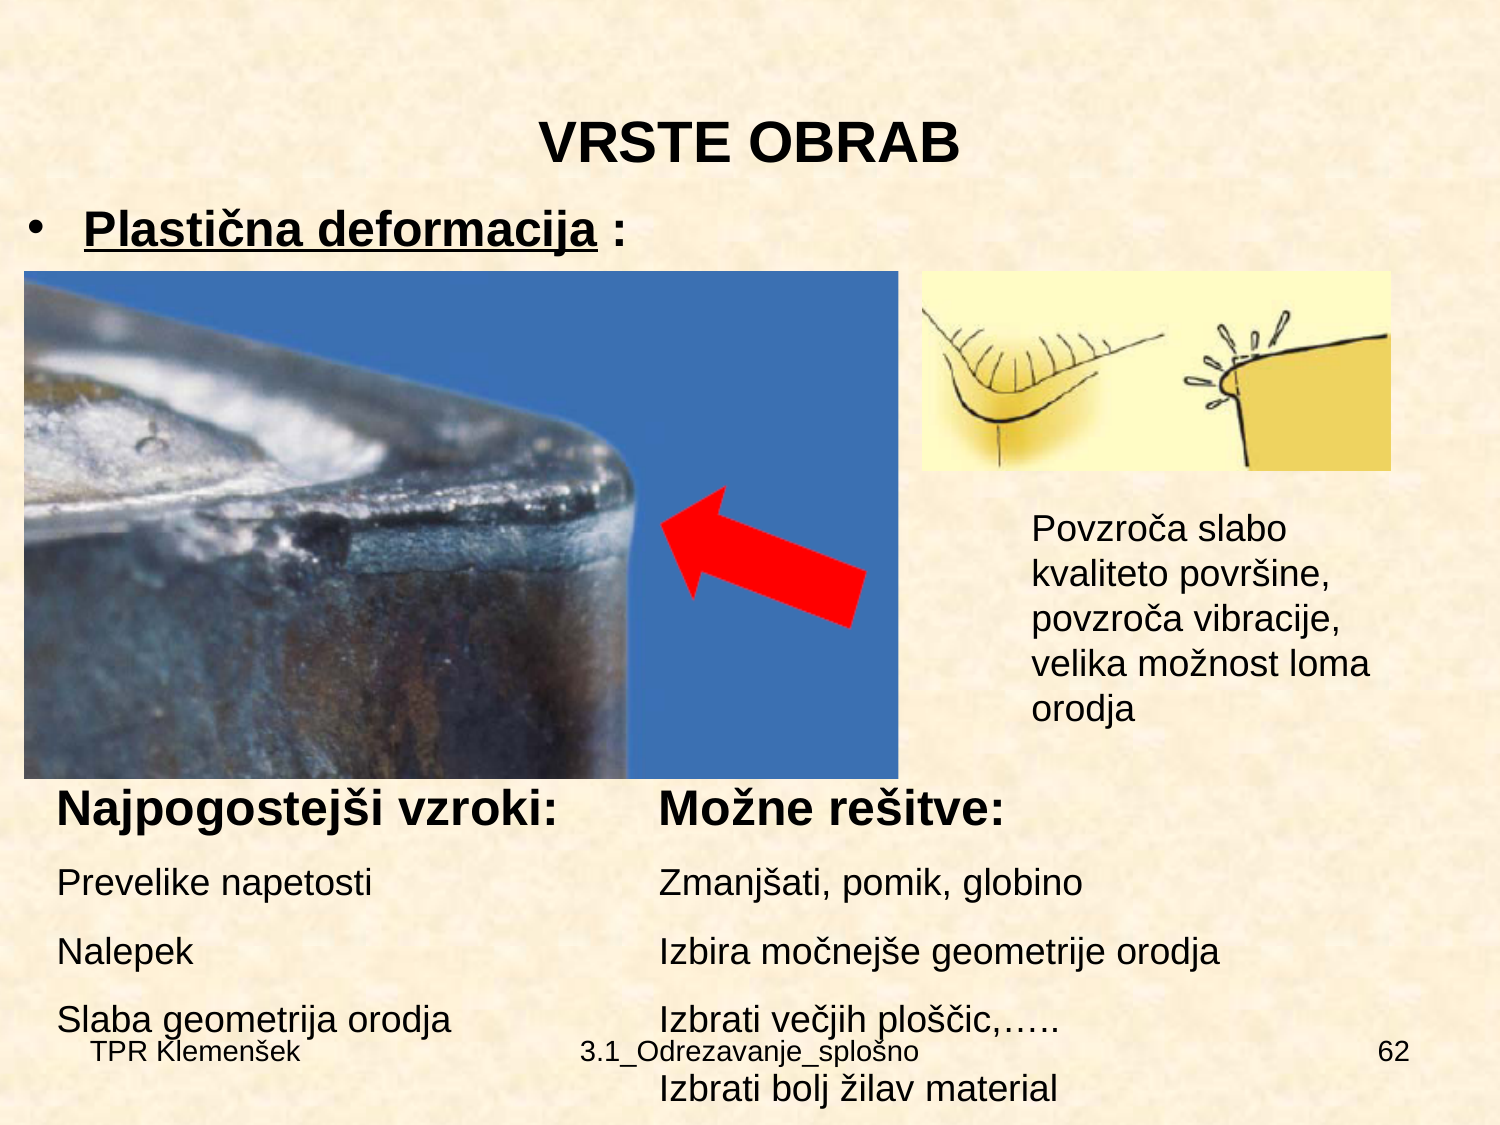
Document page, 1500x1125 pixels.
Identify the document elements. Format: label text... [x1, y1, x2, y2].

text_box Povzroča slabo kvaliteto površine, povzroča vibracije, velika možnost loma orodja [1016, 495, 1395, 737]
text_box Najpogostejši vzroki: Prevelike napetosti Nalepek Slaba geometrija orodja [41, 779, 621, 1048]
picture [0, 0, 1500, 1125]
text_box 3.1_Odrezavanje_splošno [512, 1024, 988, 1103]
text_box Možne rešitve: Zmanjšati, pomik, globino Izbira močnejše geometrije orodja Izbrati večjih ploščic,….. Izbrati bolj žilav material [644, 767, 1307, 1117]
title VRSTE OBRAB [75, 45, 1426, 233]
text_box <number> [1074, 1024, 1426, 1103]
list Plastična deformacija : [12, 188, 1005, 336]
text_box TPR Klemenšek [74, 1024, 426, 1103]
